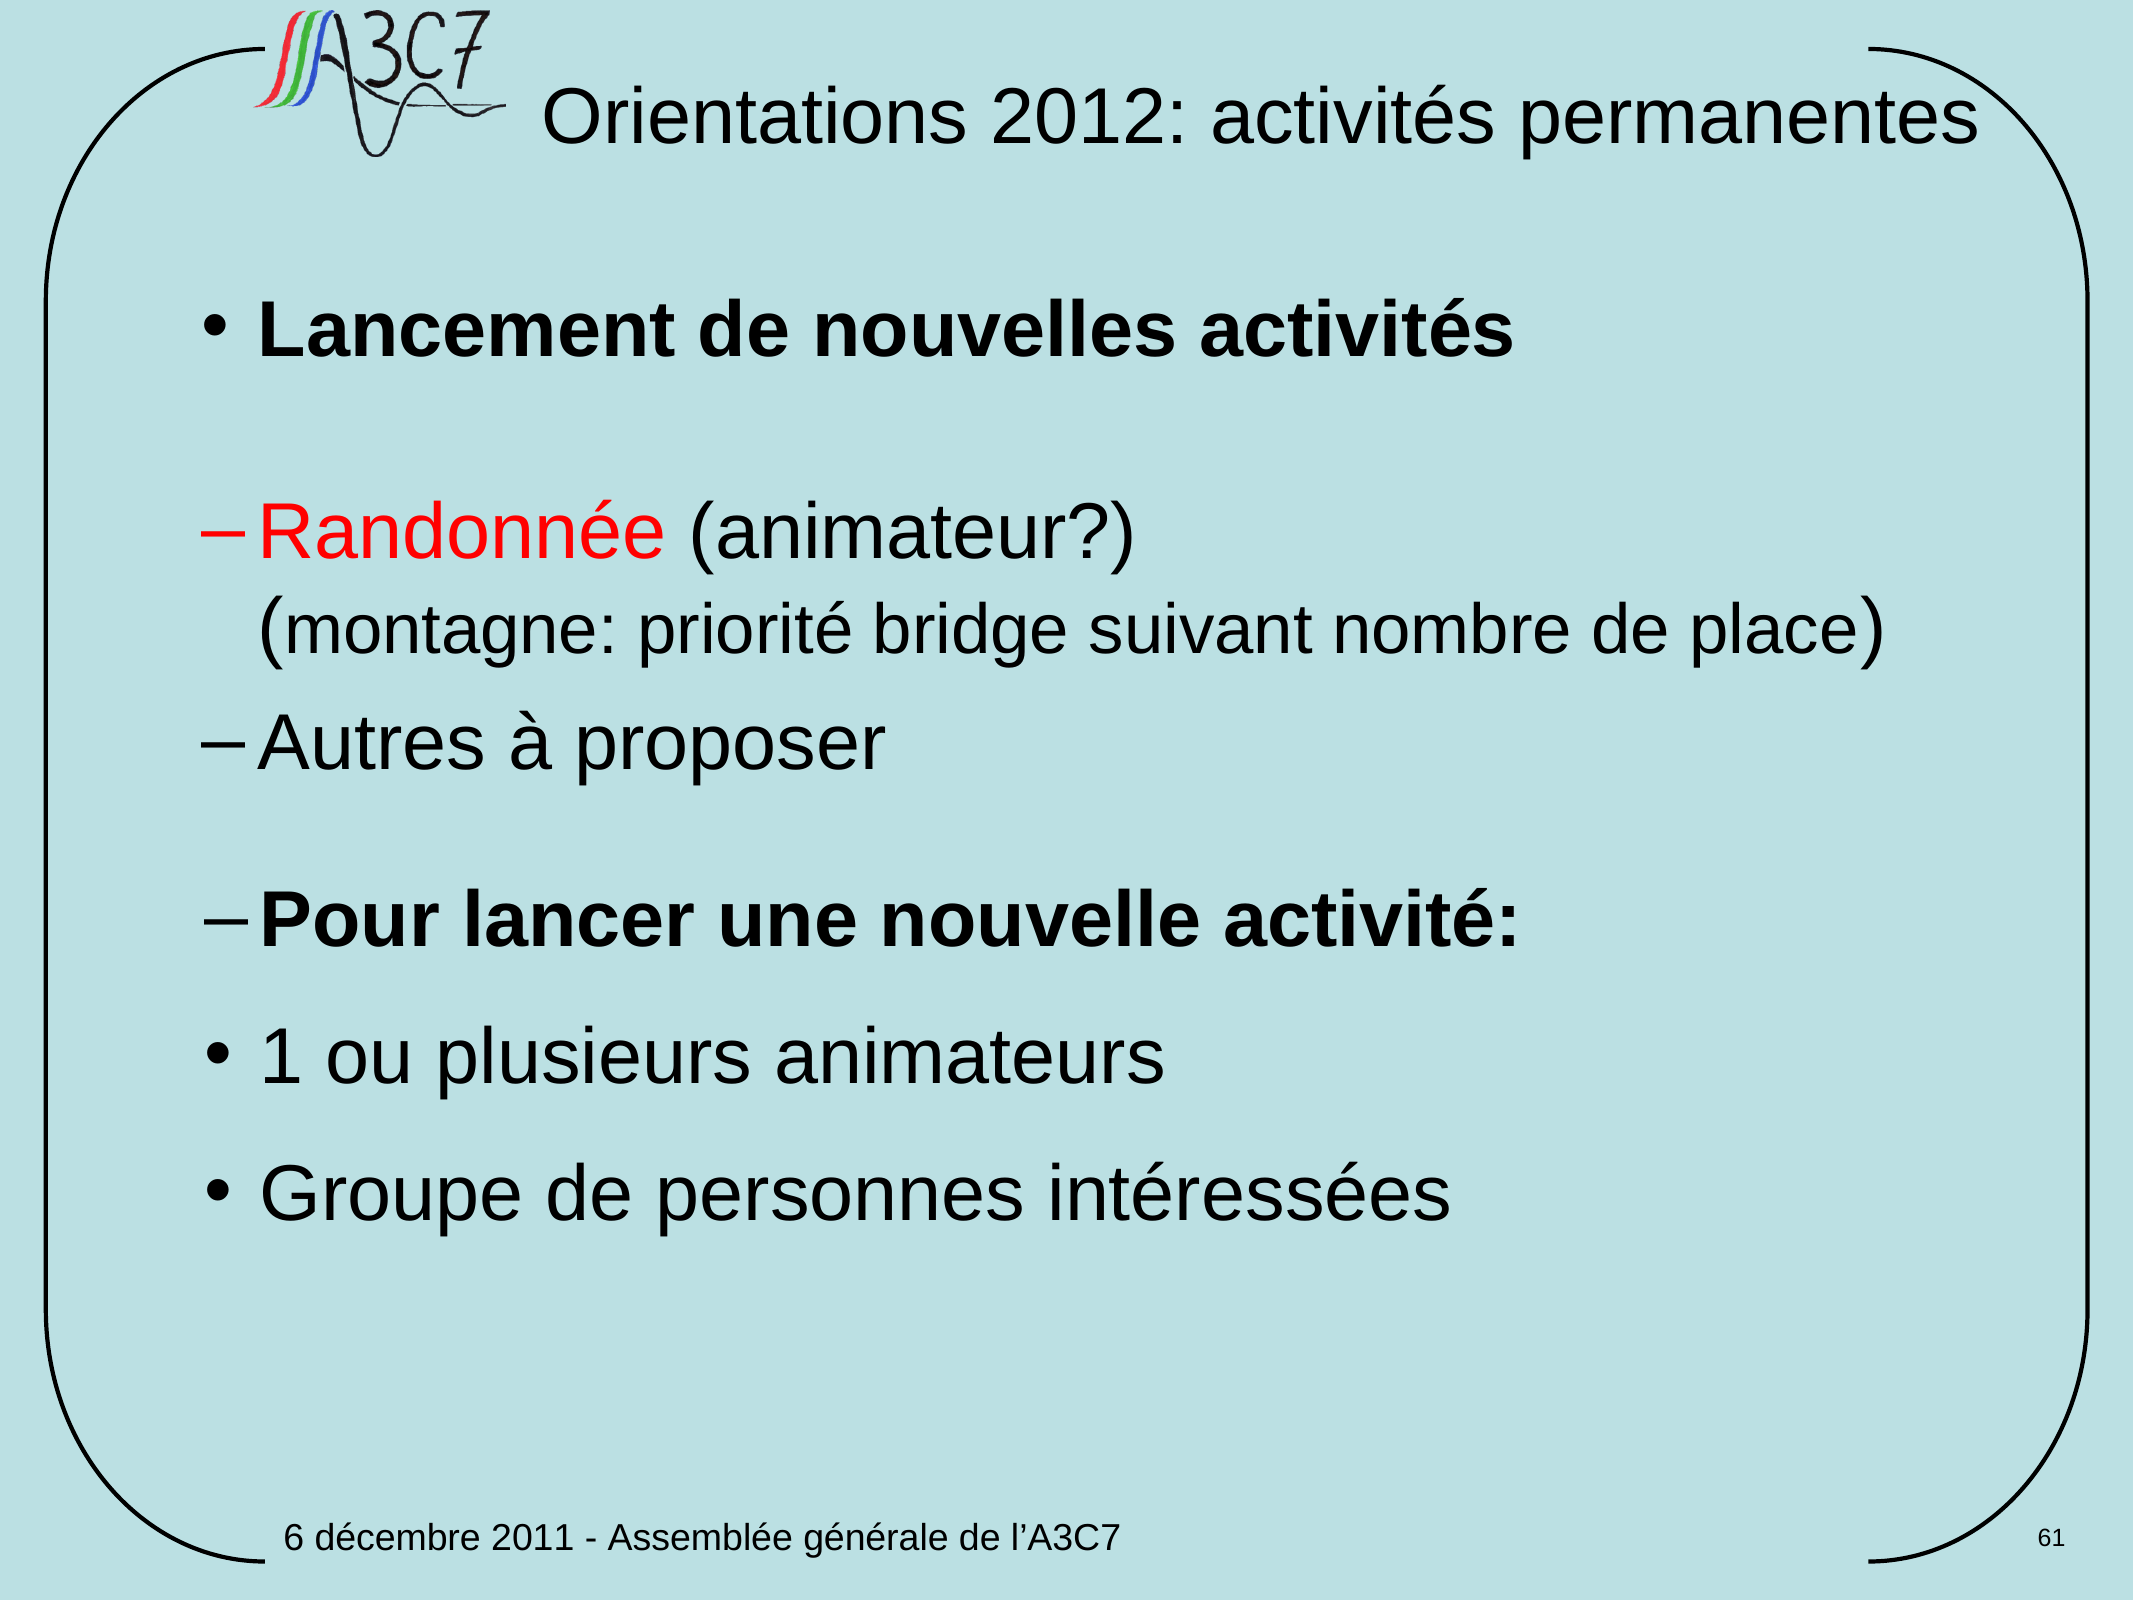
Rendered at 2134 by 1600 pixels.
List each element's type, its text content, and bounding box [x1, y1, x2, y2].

picture [253, 10, 506, 157]
text_box Pour lancer une nouvelle activité: 1 ou plusieurs animateurs Groupe de personnes intéressées [197, 867, 1665, 1193]
text_box Orientations 2012: activités permanentes [516, 64, 2007, 169]
text_box 6 décembre 2011 - Assemblée générale de l’A3C7 [274, 1512, 1131, 1558]
text_box Lancement de nouvelles activités Randonnée (animateur?) (montagne: priorité bridge suivant nombre de place) Autres à proposer [195, 276, 2063, 775]
